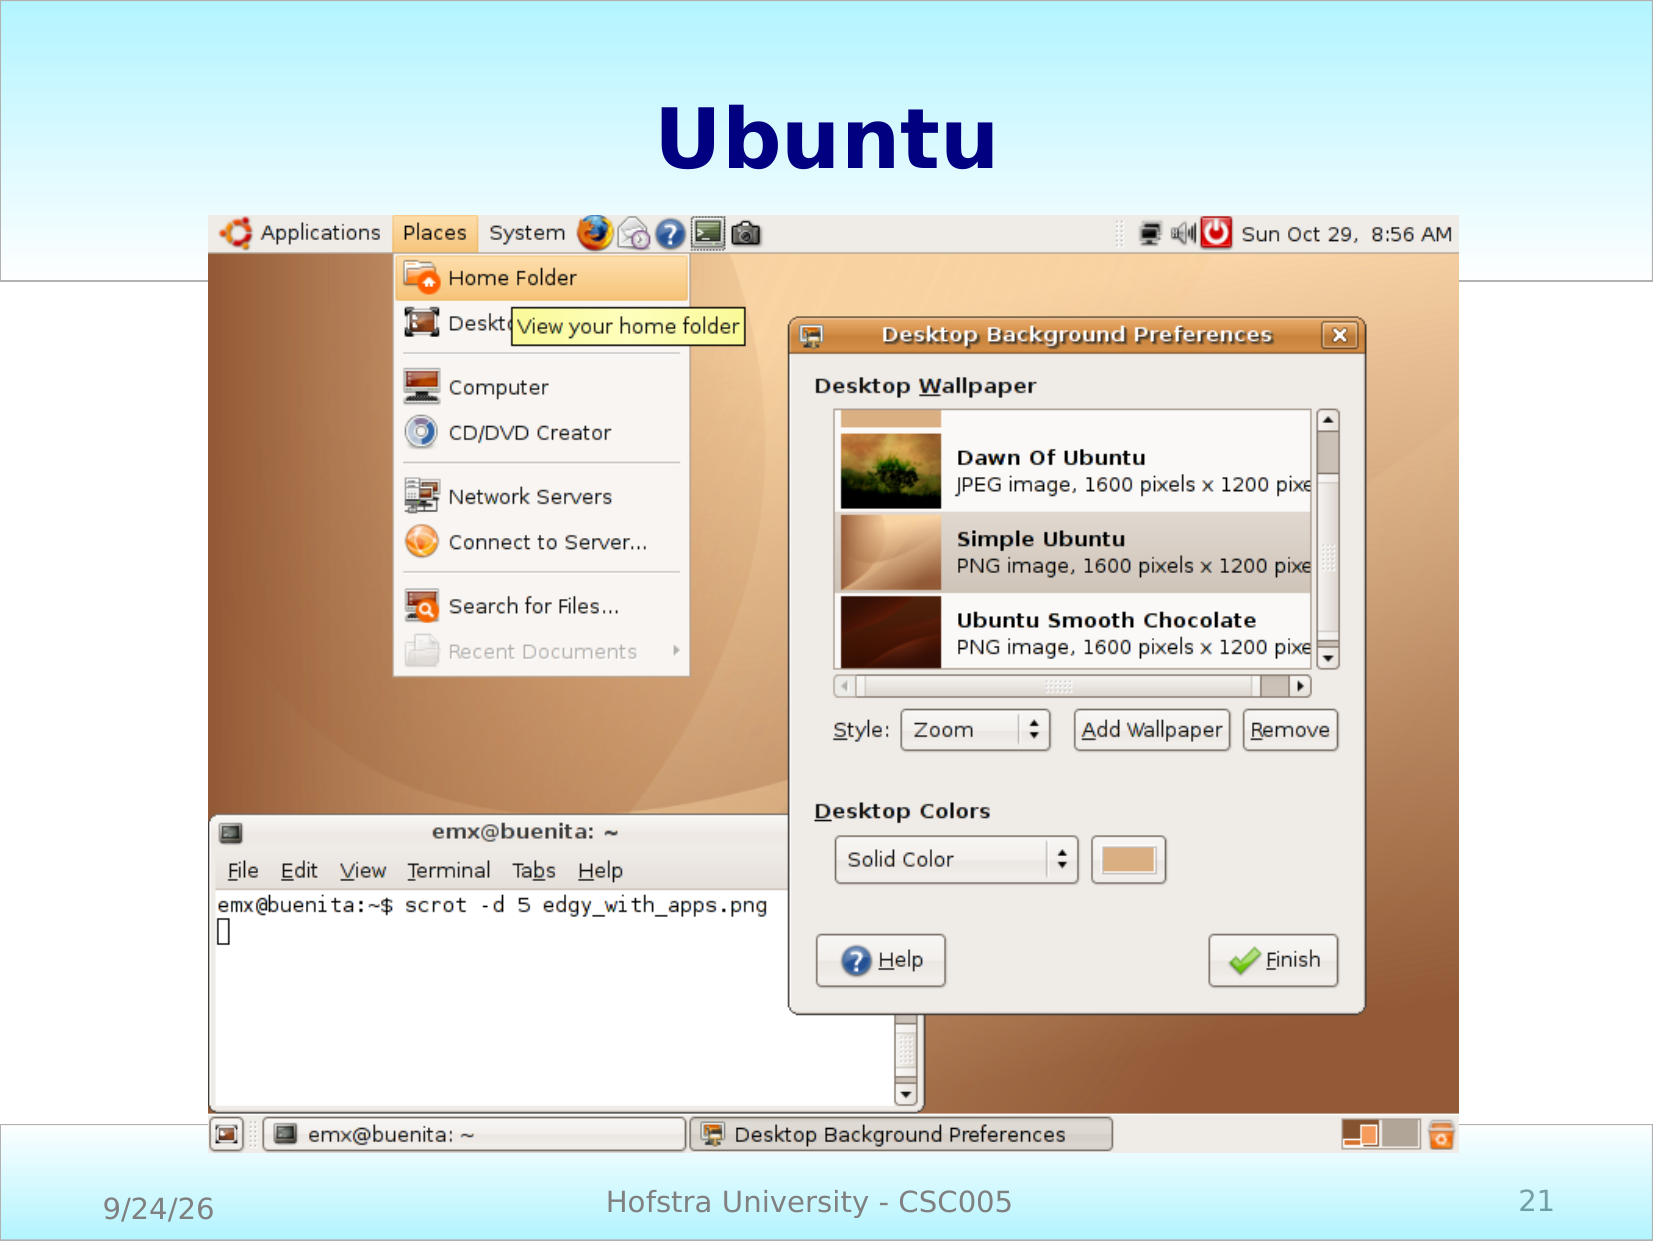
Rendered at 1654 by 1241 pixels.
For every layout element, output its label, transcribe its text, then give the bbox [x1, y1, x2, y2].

picture [208, 215, 1459, 1153]
title Ubuntu [78, 77, 1576, 203]
